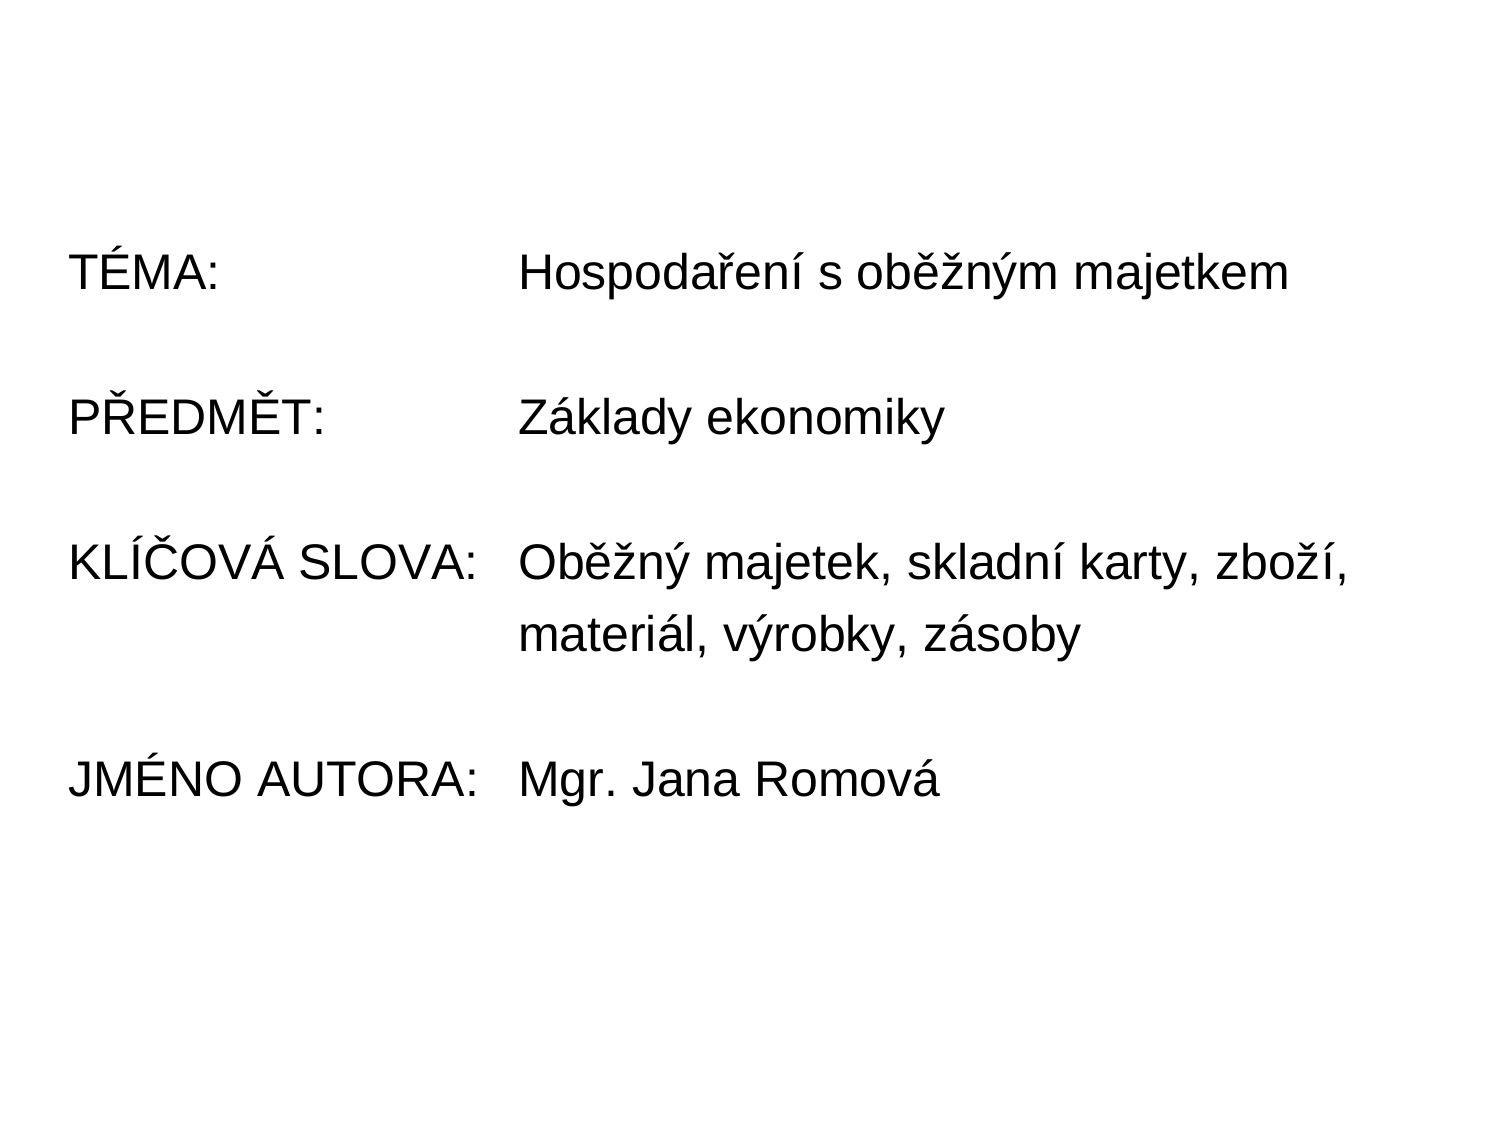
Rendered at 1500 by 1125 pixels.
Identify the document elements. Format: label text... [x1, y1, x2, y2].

list TÉMA: Hospodaření s oběžným majetkem PŘEDMĚT: Základy ekonomiky KLÍČOVÁ SLOVA: Oběžný majetek, skladní karty, zboží, materiál, výrobky, zásoby JMÉNO AUTORA: Mgr. Jana Romová [53, 231, 1426, 975]
